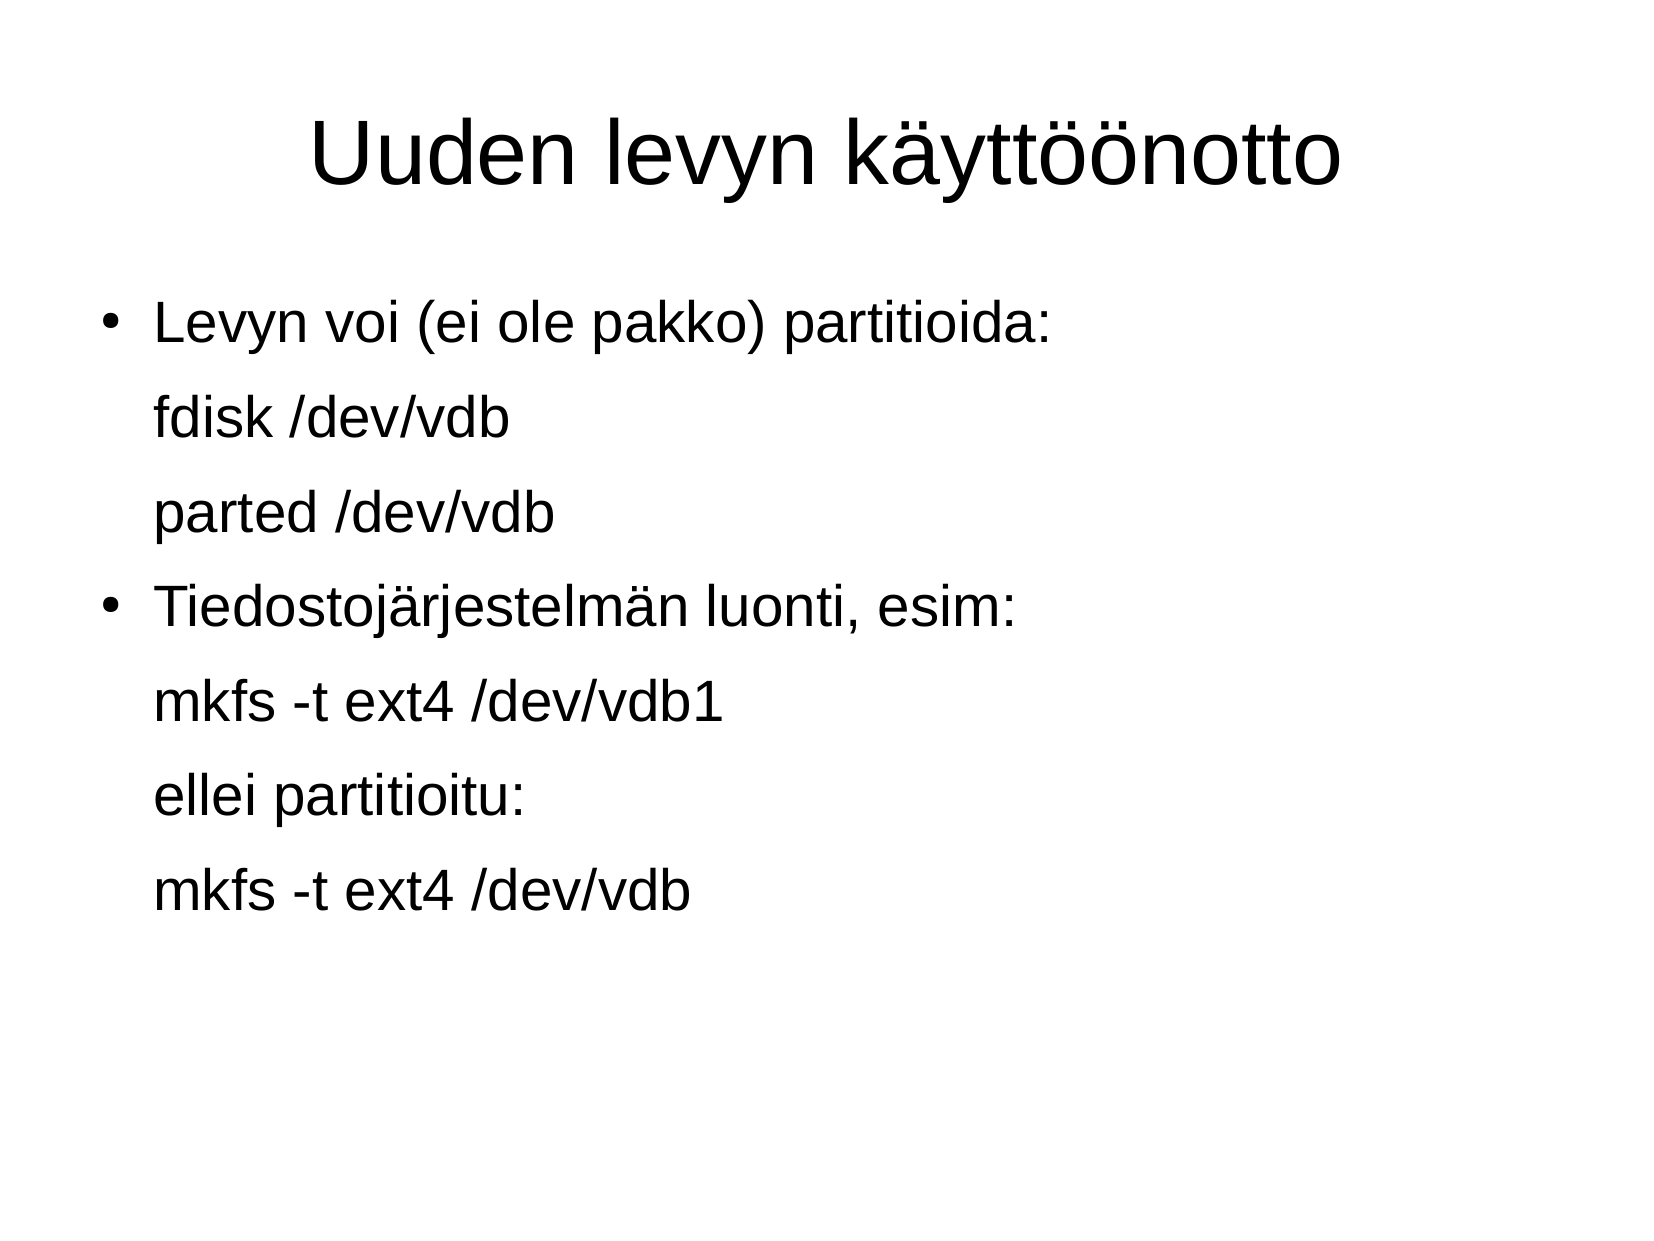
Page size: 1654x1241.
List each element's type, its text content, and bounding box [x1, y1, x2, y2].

title Uuden levyn käyttöönotto [82, 49, 1571, 257]
list Levyn voi (ei ole pakko) partitioida: fdisk /dev/vdb parted /dev/vdb Tiedostojärjestelmän luonti, esim: mkfs -t ext4 /dev/vdb1 ellei partitioitu: mkfs -t ext4 /dev/vdb [82, 290, 1571, 1010]
